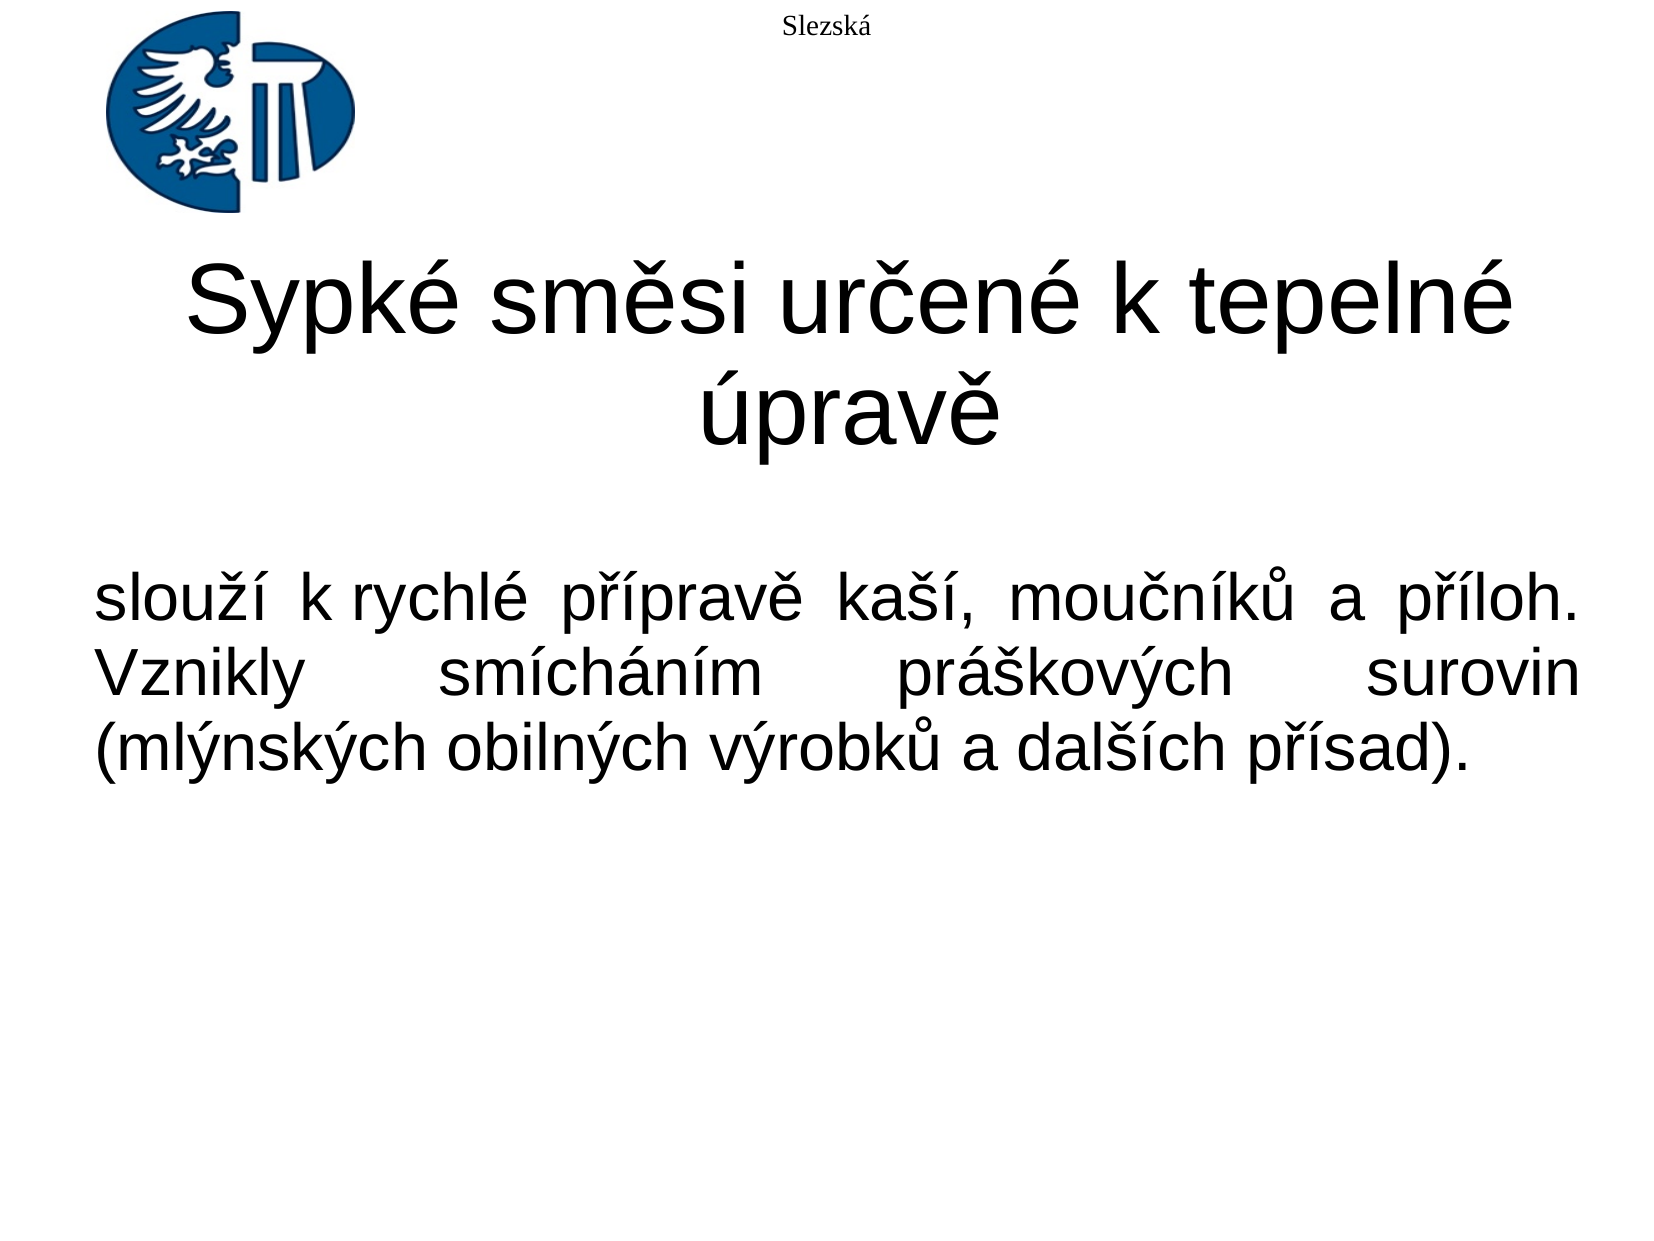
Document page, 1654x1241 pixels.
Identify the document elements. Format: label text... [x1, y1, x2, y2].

picture [106, 11, 355, 188]
list slouží k rychlé přípravě kaší, moučníků a příloh. Vznikly smícháním práškových surovin (mlýnských obilných výrobků a dalších přísad). [94, 455, 1583, 1241]
title Sypké směsi určené k tepelné úpravě [106, 188, 1595, 520]
